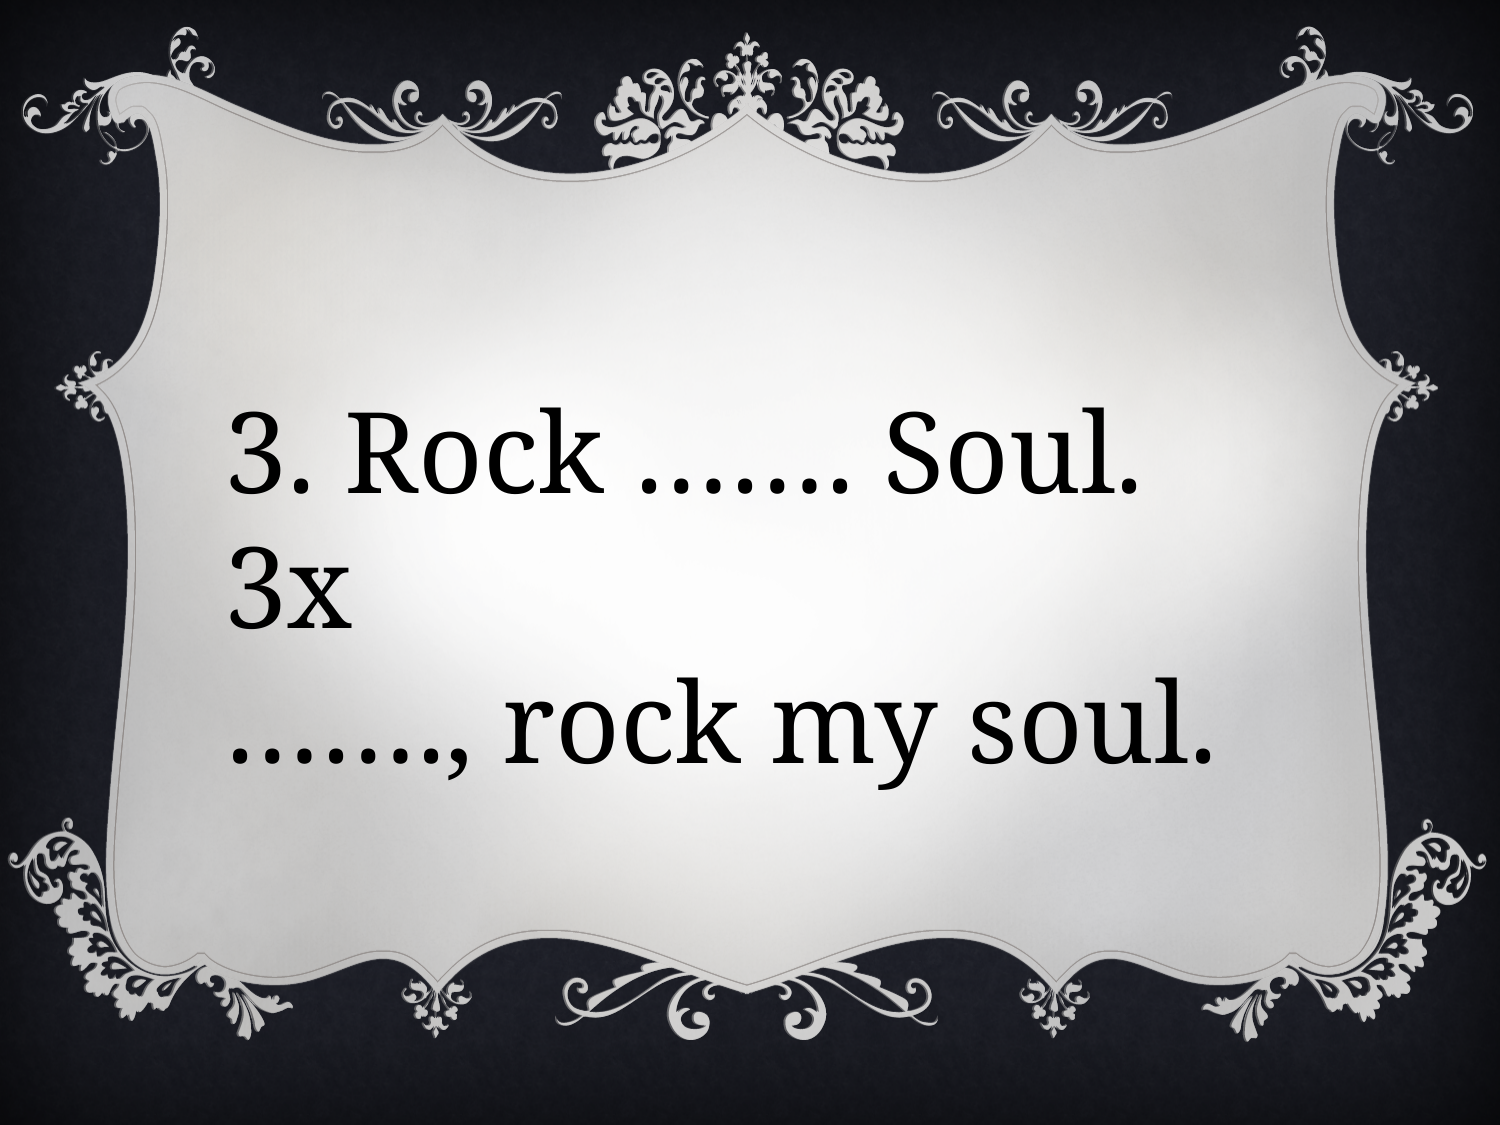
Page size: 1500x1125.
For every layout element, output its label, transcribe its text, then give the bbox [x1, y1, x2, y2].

picture [0, 0, 1500, 1125]
text_box 3. Rock ……. Soul. 3x ……., rock my soul. [209, 373, 1273, 929]
